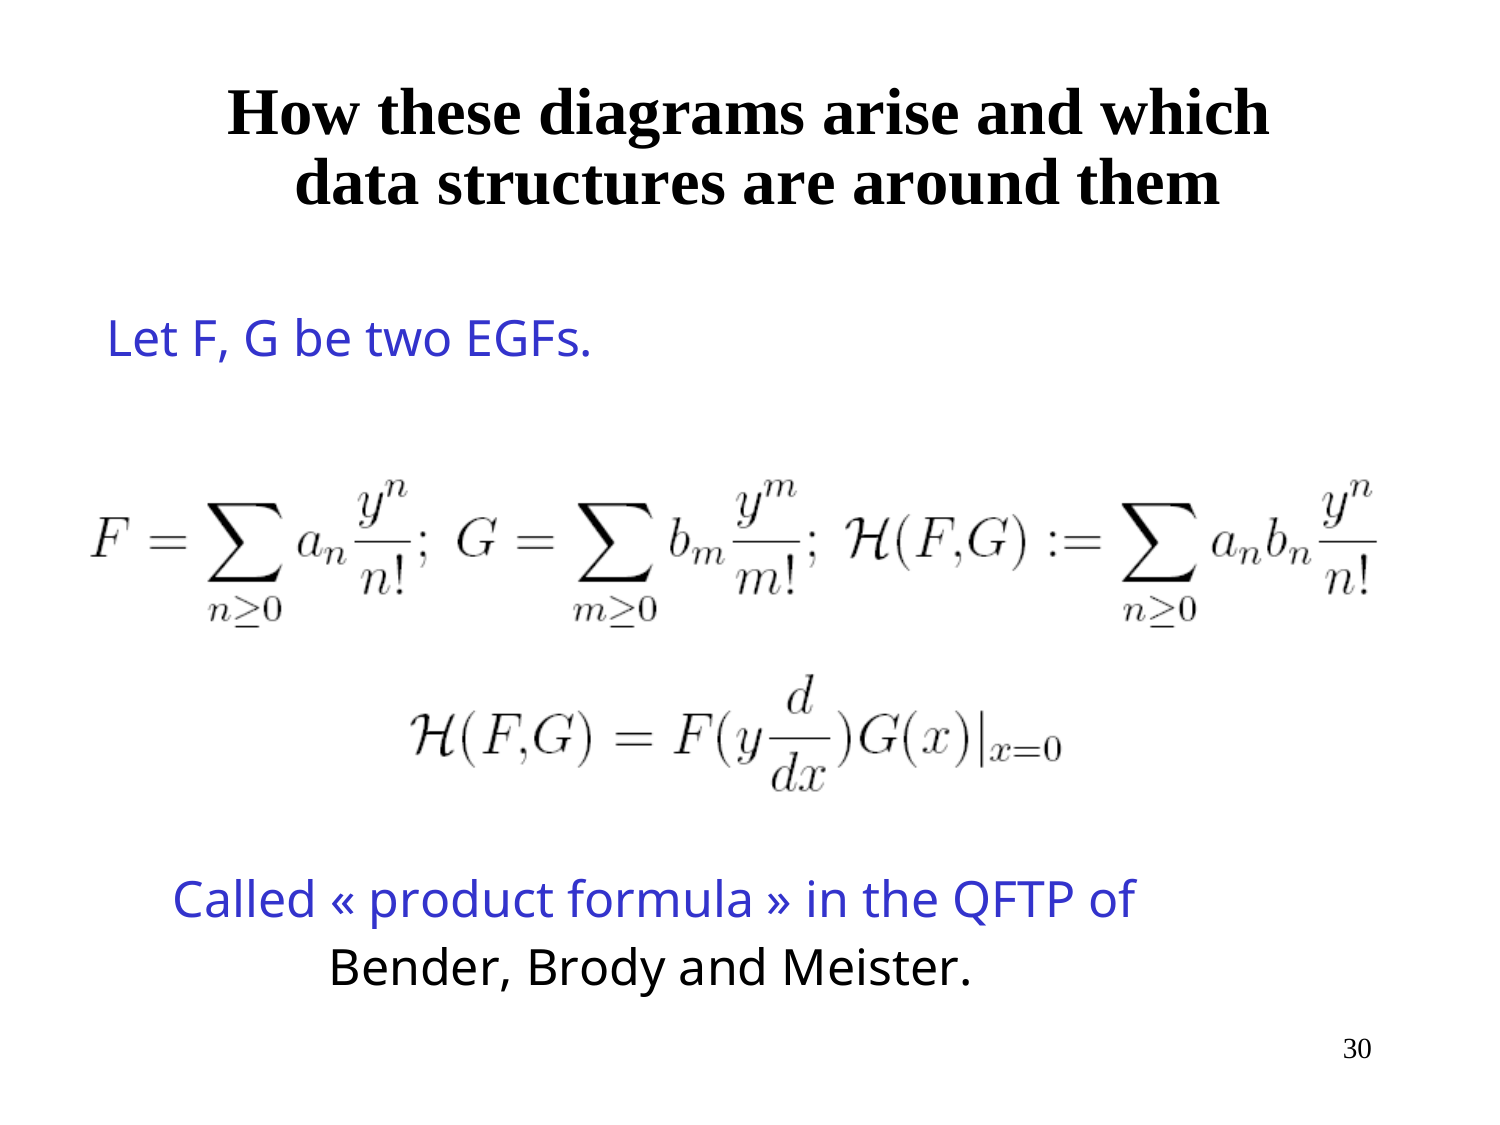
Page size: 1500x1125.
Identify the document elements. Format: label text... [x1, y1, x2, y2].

text_box Let F, G be two EGFs. [91, 295, 686, 379]
text_box How these diagrams arise and which data structures are around them [212, 70, 1304, 231]
text_box Called « product formula » in the QFTP of Bender, Brody and Meister. [147, 856, 1252, 1039]
picture [86, 472, 1388, 634]
picture [403, 665, 1067, 798]
